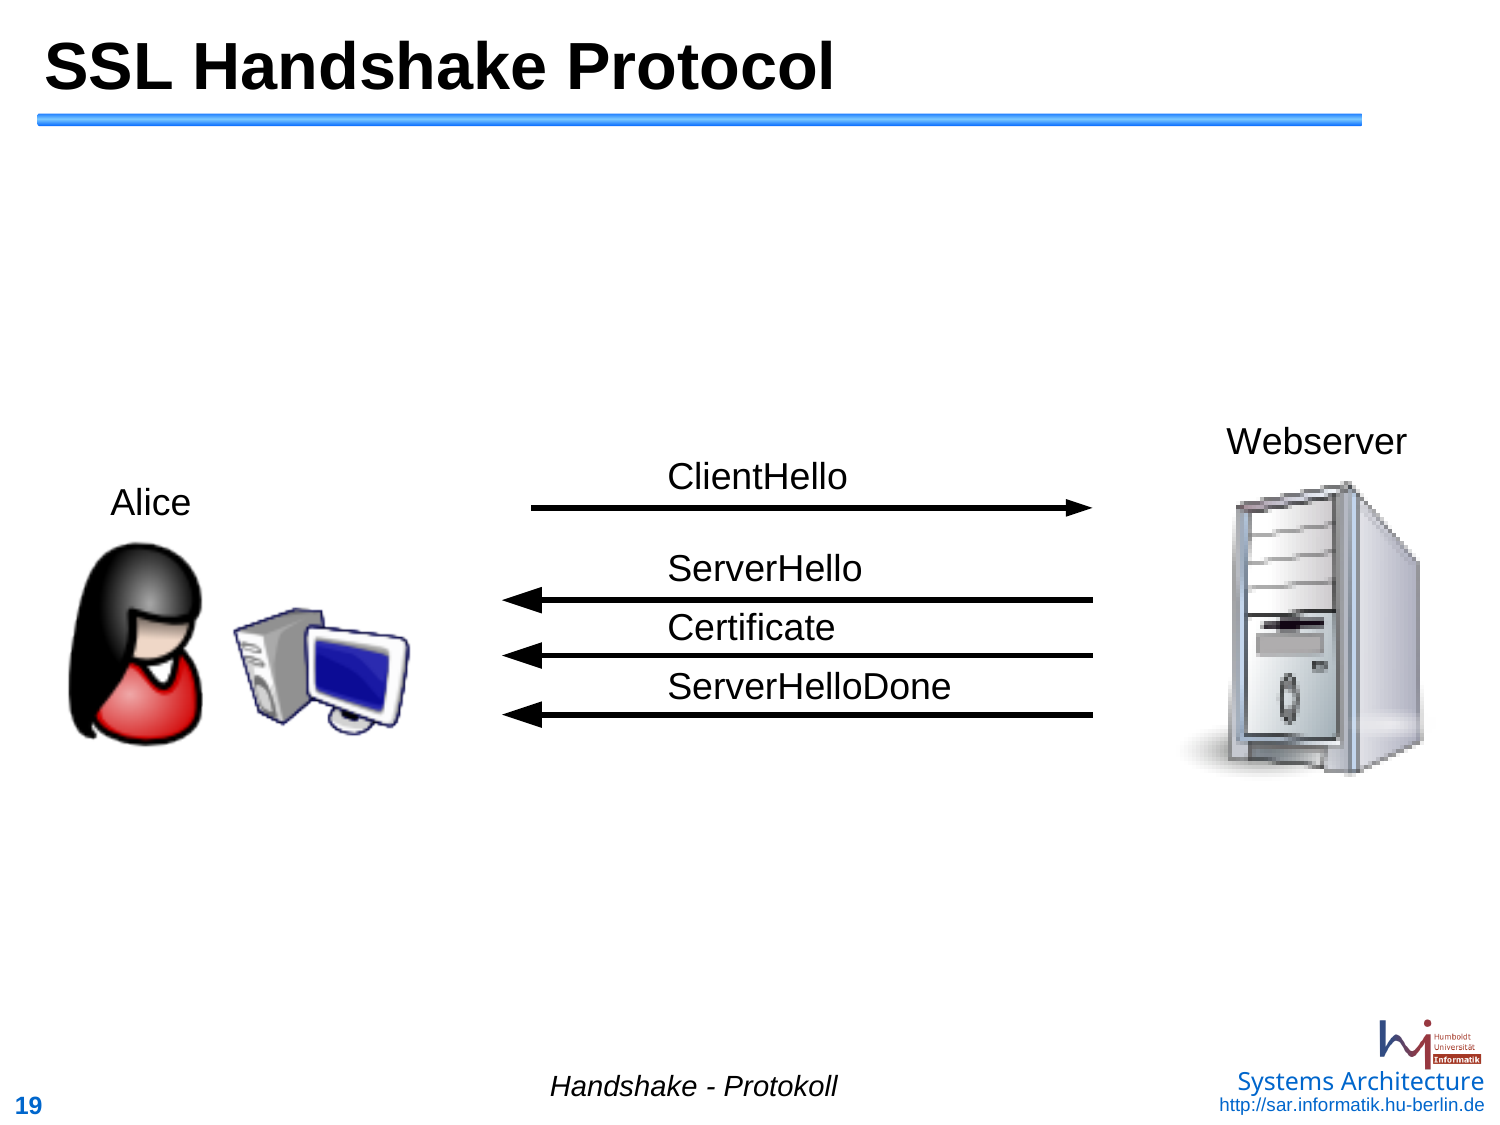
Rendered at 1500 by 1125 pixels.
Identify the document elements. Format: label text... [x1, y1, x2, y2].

text_box Certificate [649, 596, 916, 655]
title SSL Handshake Protocol [29, 20, 1500, 114]
picture [1156, 469, 1477, 790]
list [29, 148, 1500, 1070]
text_box Alice [29, 474, 273, 543]
text_box ServerHelloDone [649, 655, 975, 719]
text_box ClientHello [649, 445, 945, 508]
text_box ServerHello [649, 537, 916, 596]
text_box Webserver [1198, 413, 1436, 471]
text_box Handshake - Protokoll [442, 1062, 945, 1111]
picture [35, 543, 418, 768]
